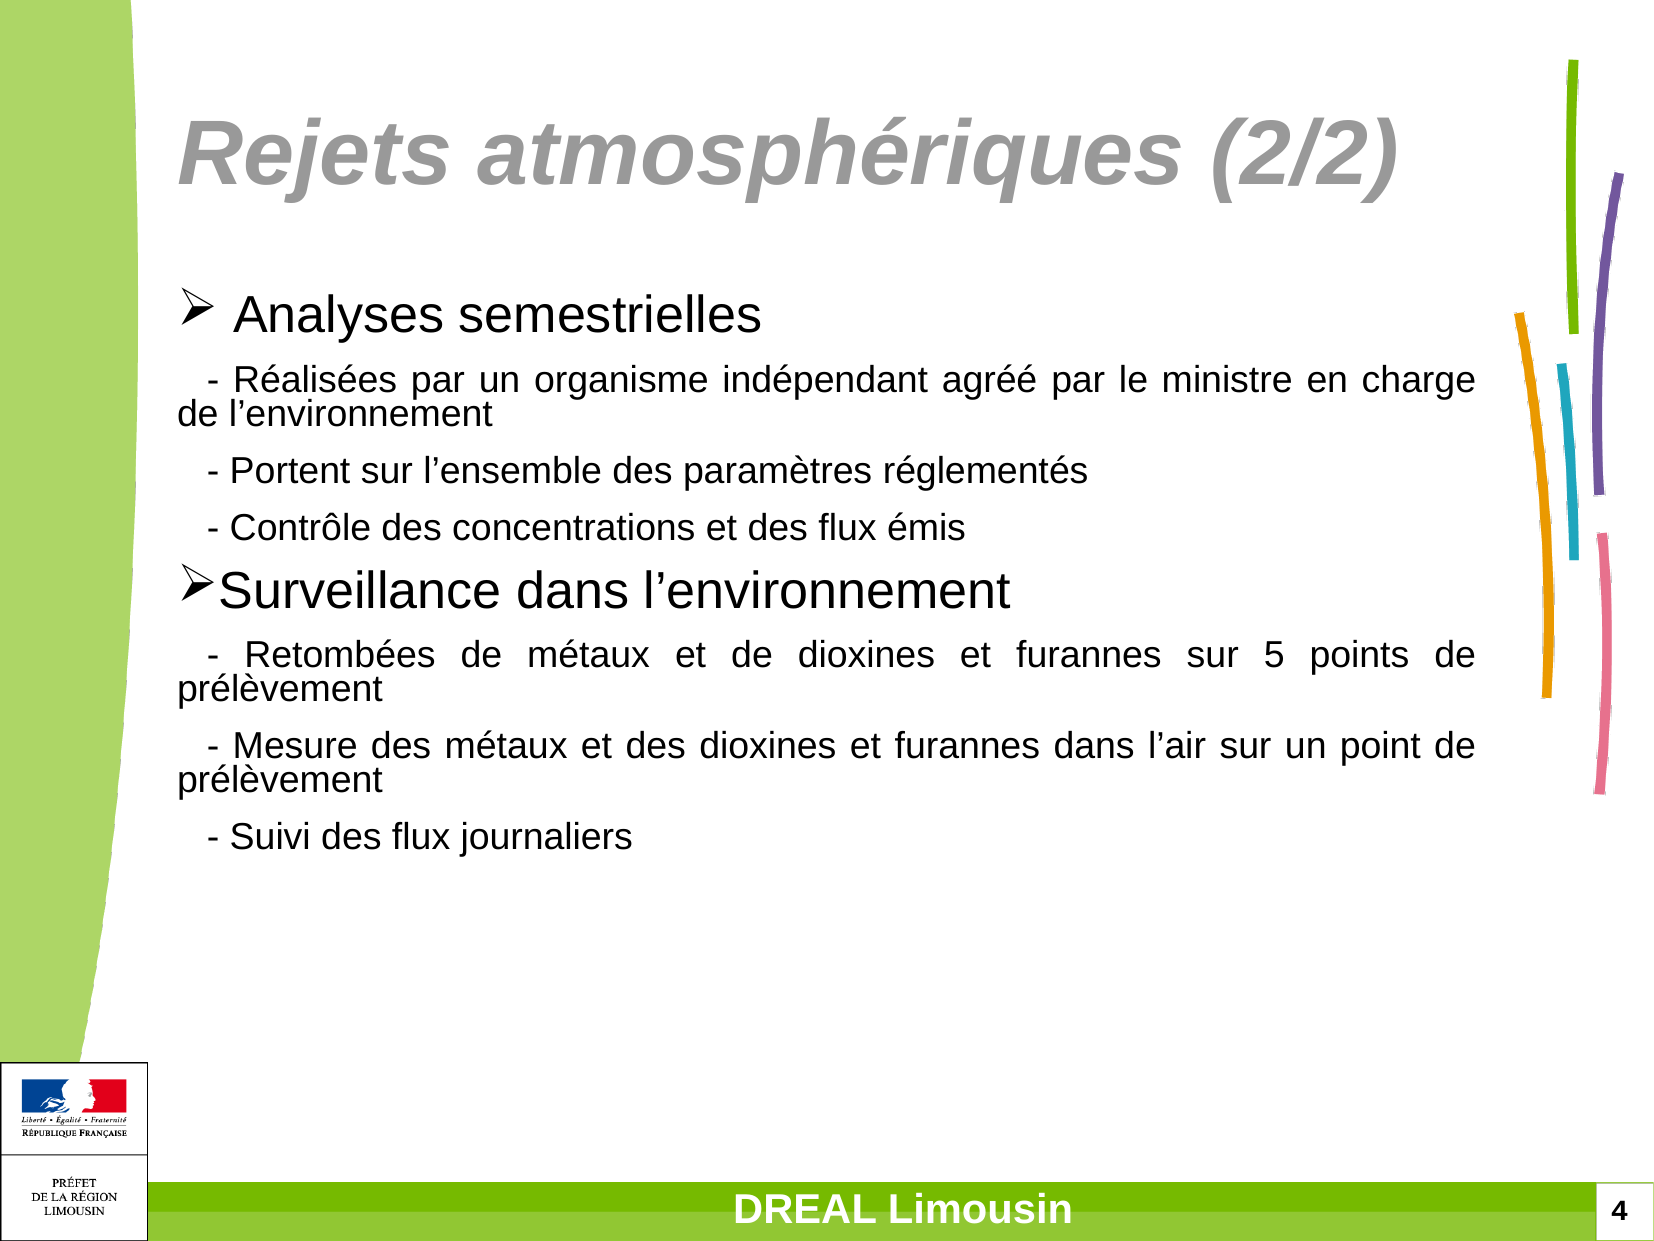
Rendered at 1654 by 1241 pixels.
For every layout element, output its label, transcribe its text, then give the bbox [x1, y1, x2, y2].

list Analyses semestrielles - Réalisées par un organisme indépendant agréé par le ministre en charge de l’environnement - Portent sur l’ensemble des paramètres réglementés - Contrôle des concentrations et des flux émis Surveillance dans l’environnement - Retombées de métaux et de dioxines et furannes sur 5 points de prélèvement - Mesure des métaux et des dioxines et furannes dans l’air sur un point de prélèvement - Suivi des flux journaliers [177, 295, 1477, 1104]
picture [0, 0, 1654, 1241]
title Rejets atmosphériques (2/2) [177, 59, 1443, 260]
